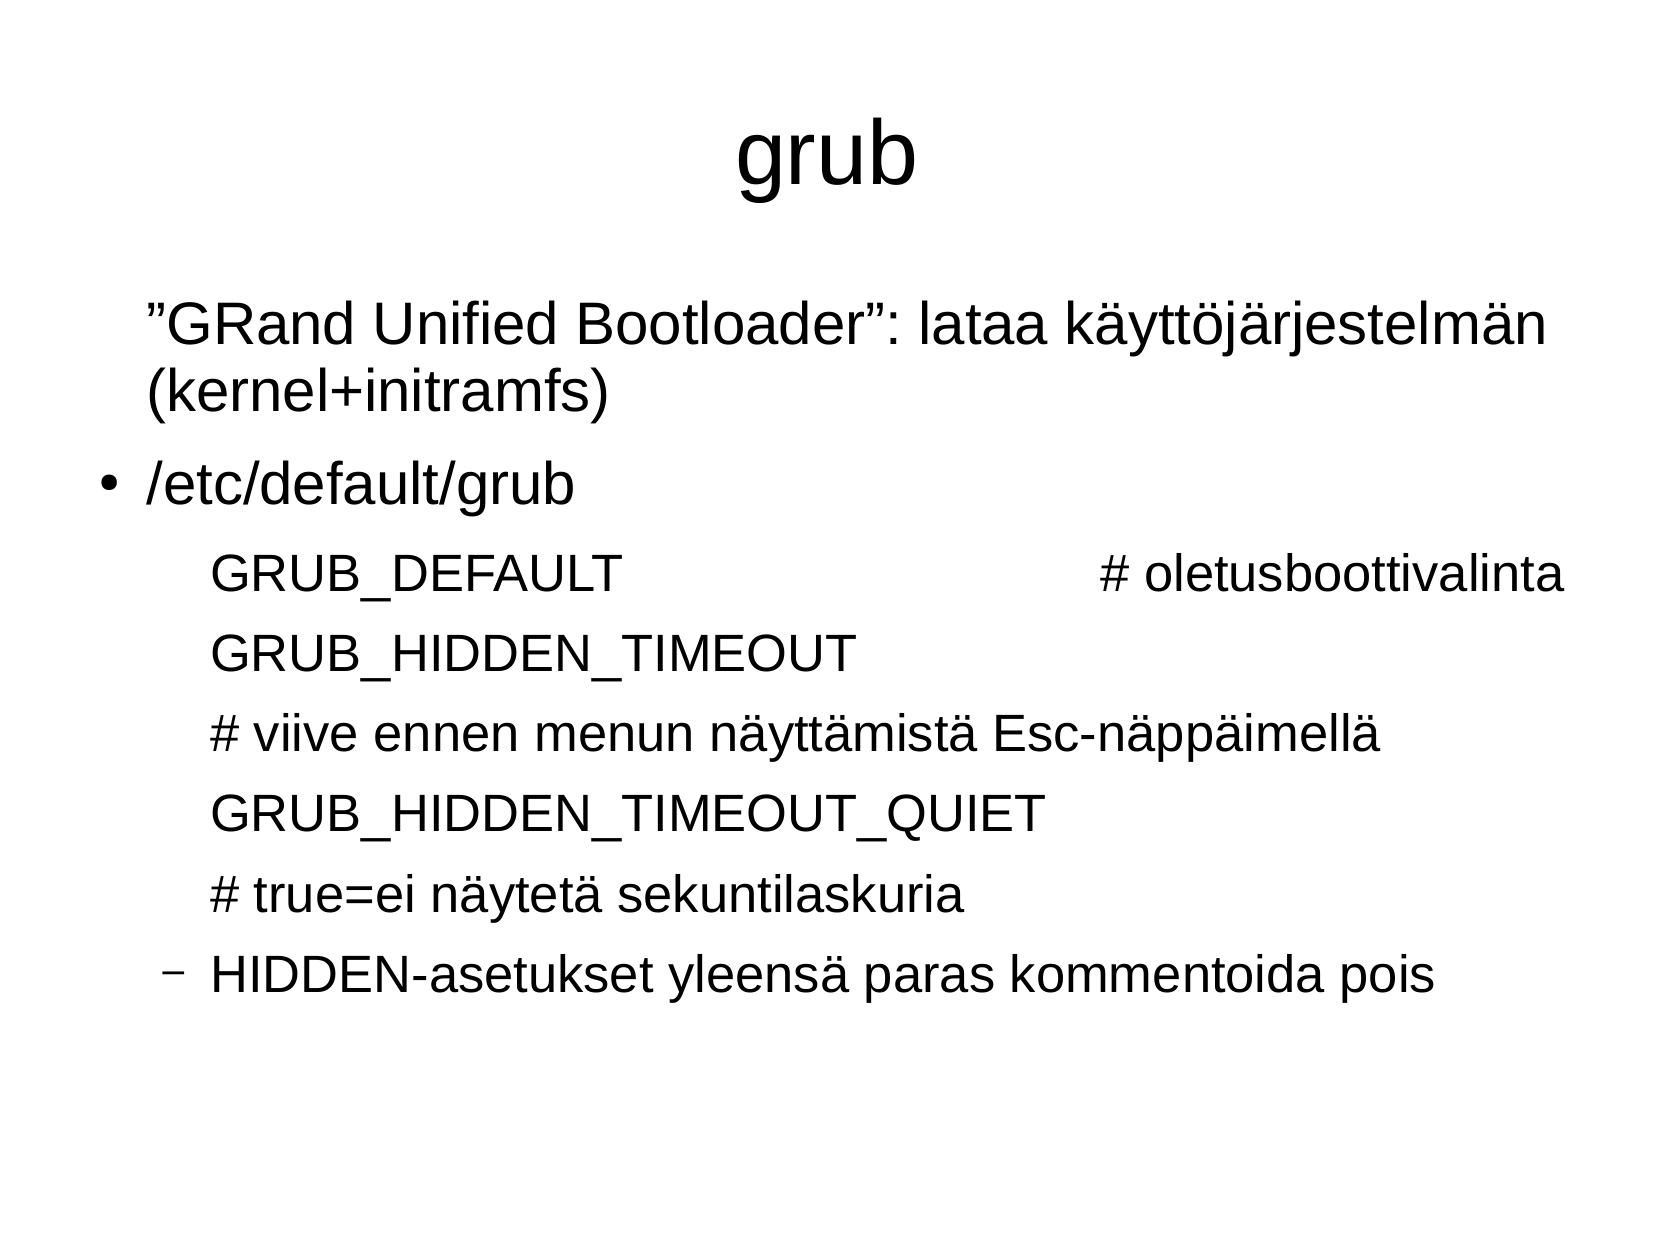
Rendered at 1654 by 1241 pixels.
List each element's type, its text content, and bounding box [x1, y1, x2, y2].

list ”GRand Unified Bootloader”: lataa käyttöjärjestelmän (kernel+initramfs) /etc/default/grub GRUB_DEFAULT # oletusboottivalinta GRUB_HIDDEN_TIMEOUT # viive ennen menun näyttämistä Esc-näppäimellä GRUB_HIDDEN_TIMEOUT_QUIET # true=ei näytetä sekuntilaskuria HIDDEN-asetukset yleensä paras kommentoida pois [82, 290, 1571, 1010]
title grub [82, 49, 1571, 257]
